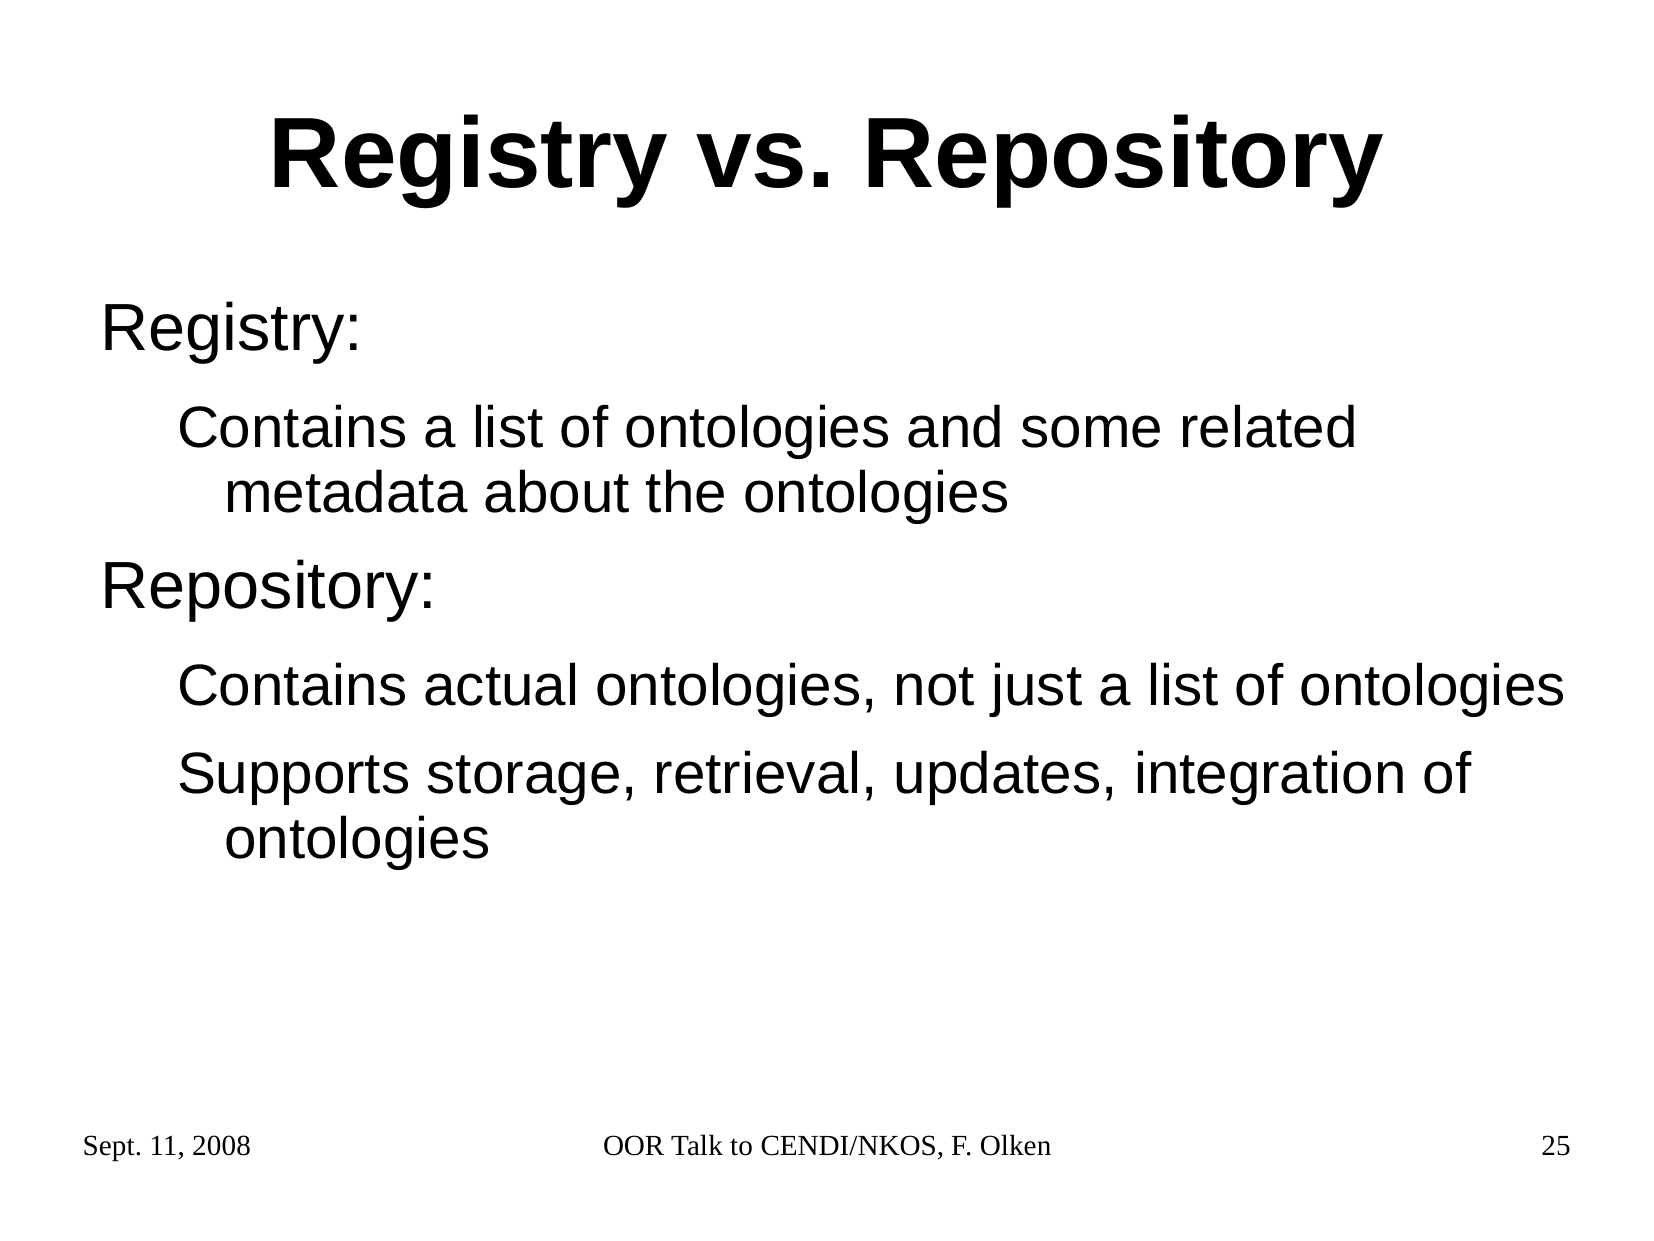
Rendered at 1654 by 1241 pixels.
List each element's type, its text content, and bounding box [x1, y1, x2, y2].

list Registry: Contains a list of ontologies and some related metadata about the ontologies Repository: Contains actual ontologies, not just a list of ontologies Supports storage, retrieval, updates, integration of ontologies [82, 290, 1571, 1094]
title Registry vs. Repository [82, 56, 1571, 250]
